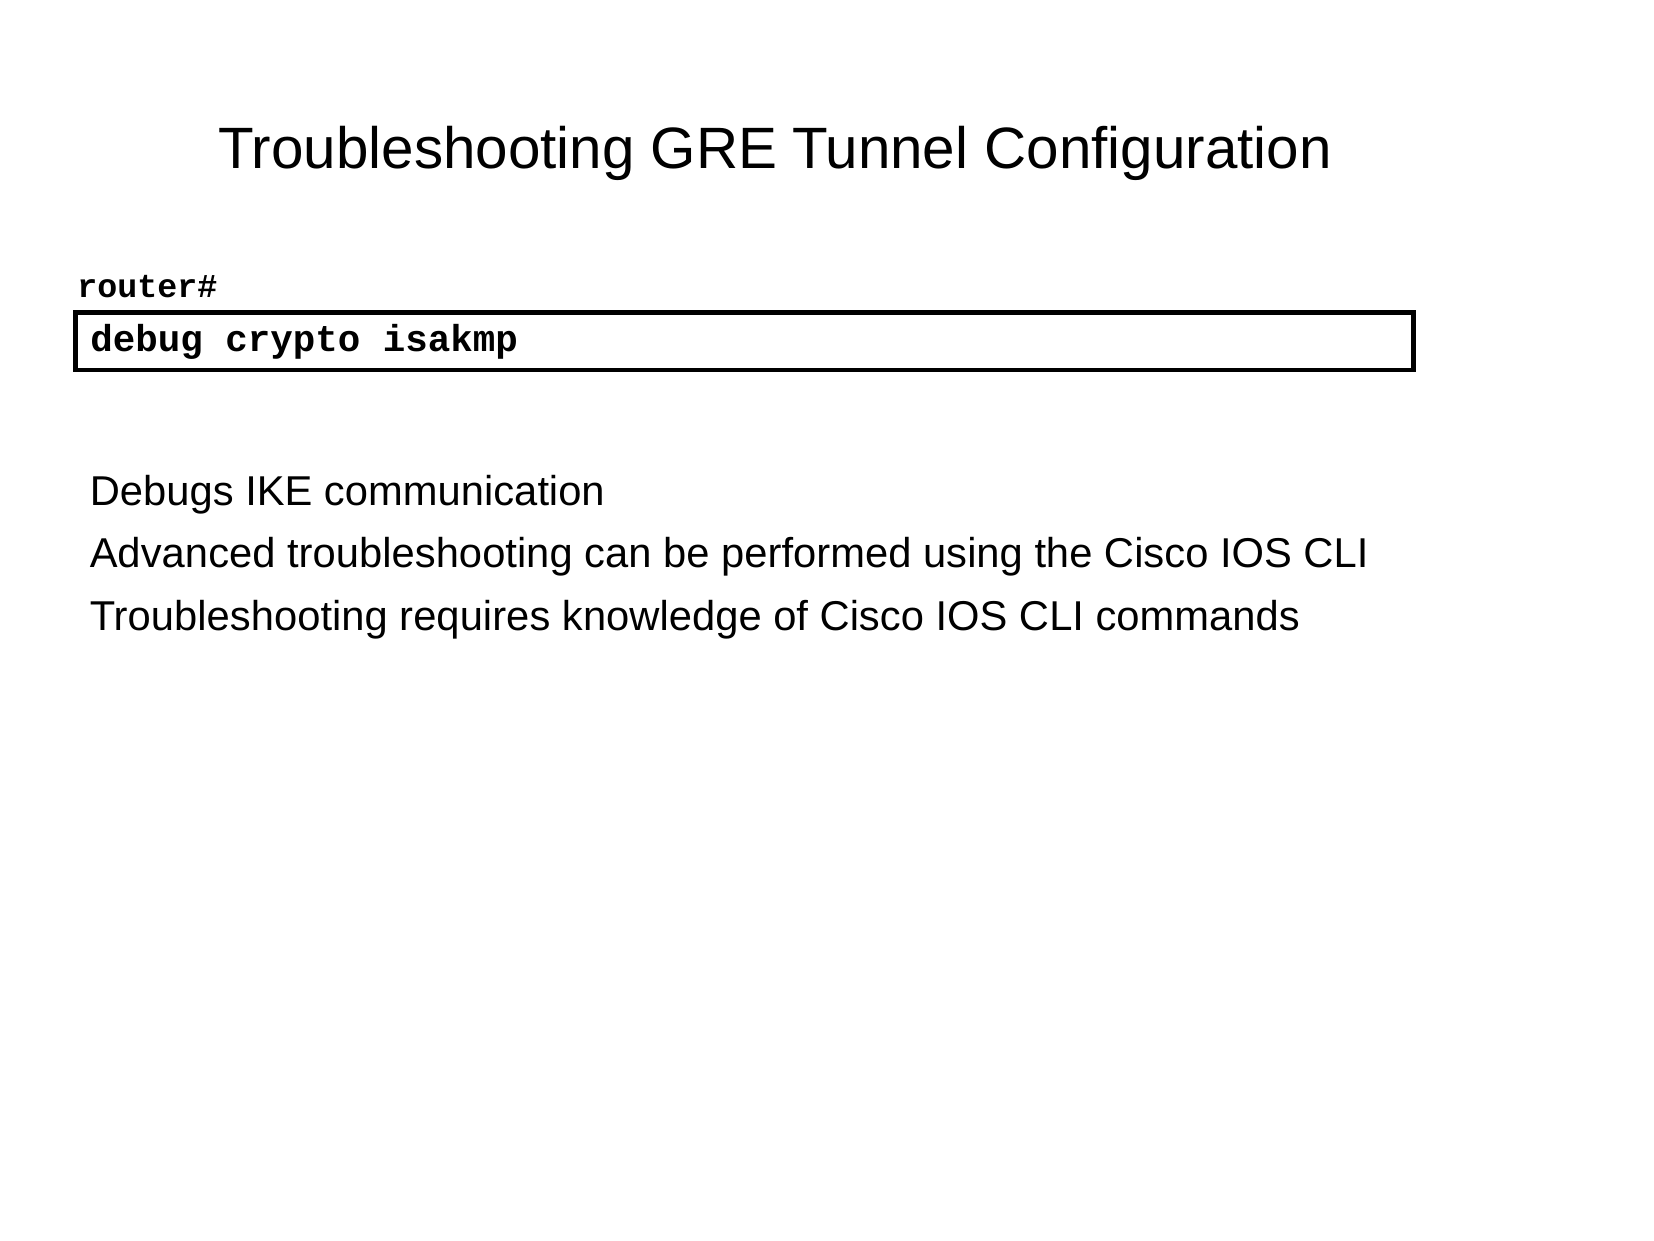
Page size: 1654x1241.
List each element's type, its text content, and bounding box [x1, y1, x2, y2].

text_box debug crypto isakmp [75, 312, 1414, 371]
text_box router# [62, 262, 858, 316]
title Troubleshooting GRE Tunnel Configuration [107, 49, 1444, 188]
text_box Debugs IKE communication Advanced troubleshooting can be performed using the Cisco IOS CLI Troubleshooting requires knowledge of Cisco IOS CLI commands [75, 462, 1425, 647]
